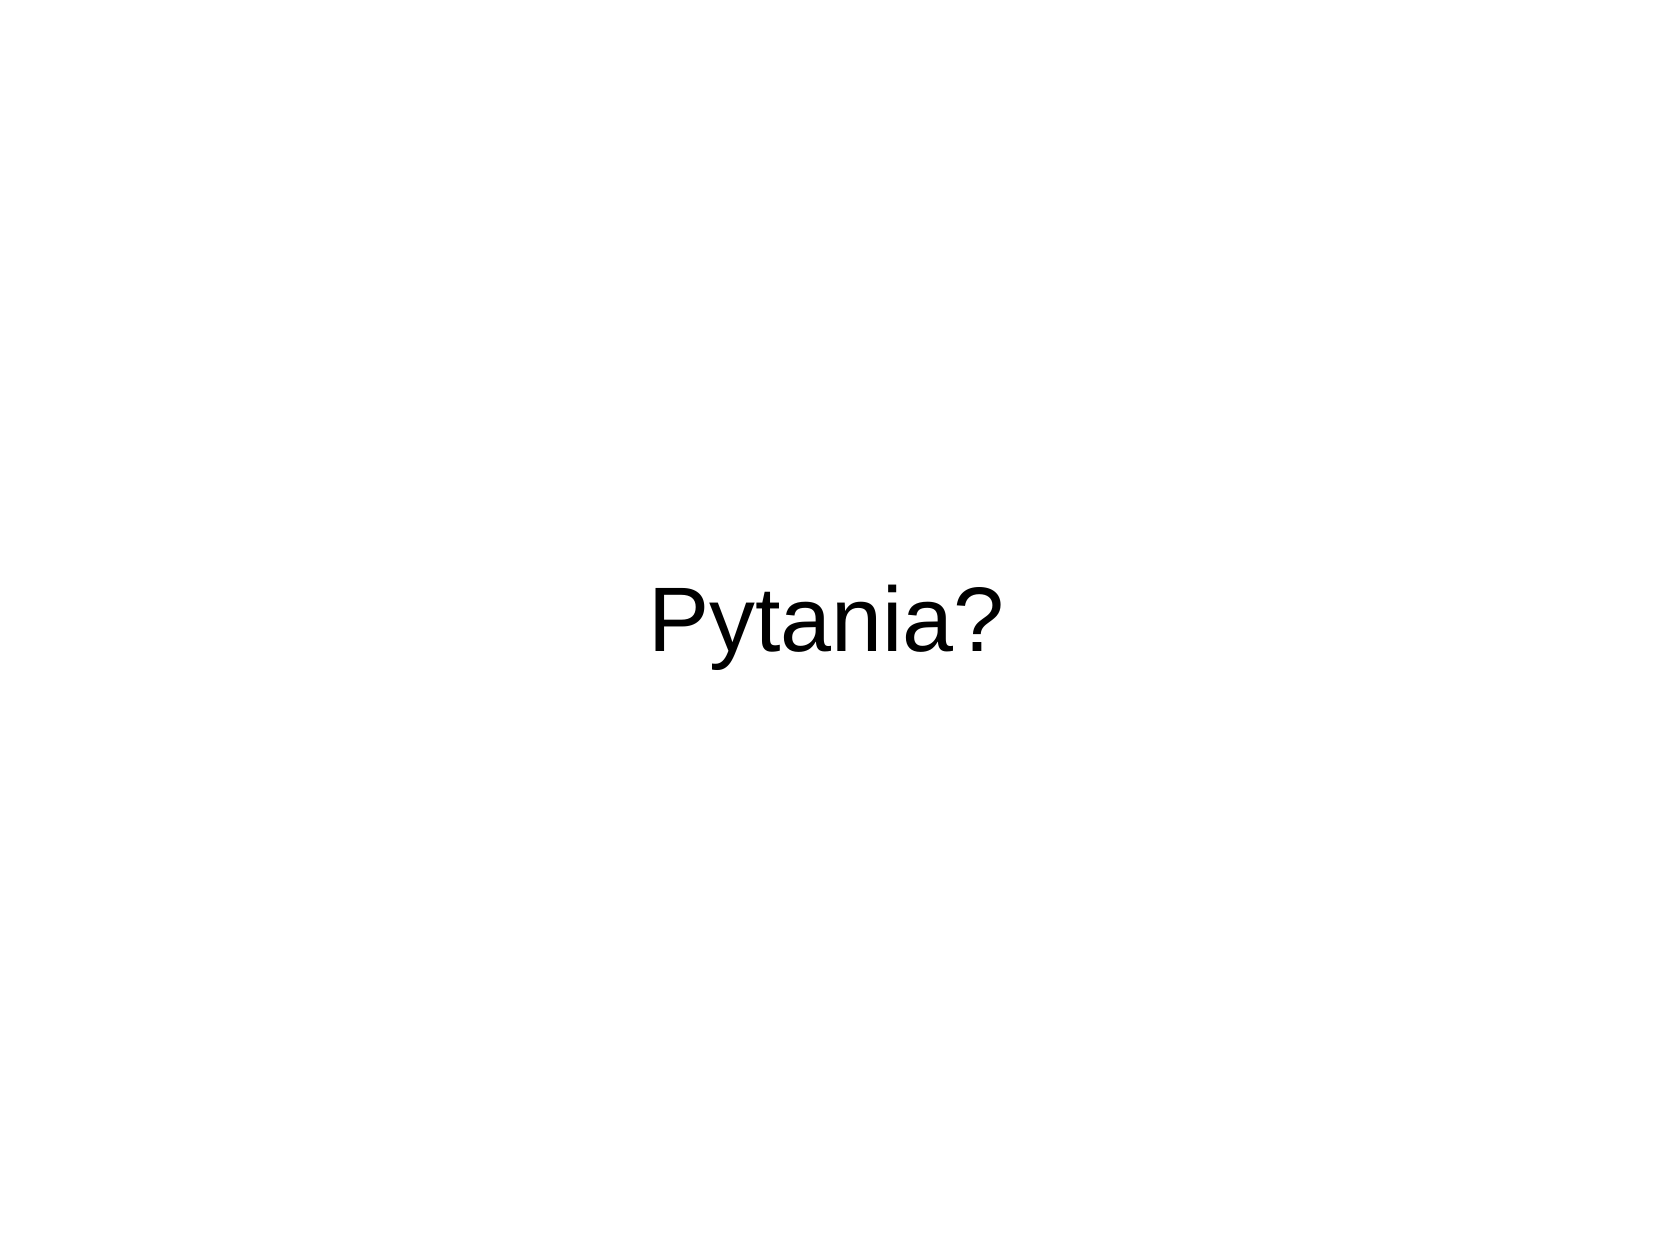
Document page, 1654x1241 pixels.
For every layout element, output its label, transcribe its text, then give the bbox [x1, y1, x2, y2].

title Pytania? [82, 516, 1571, 724]
